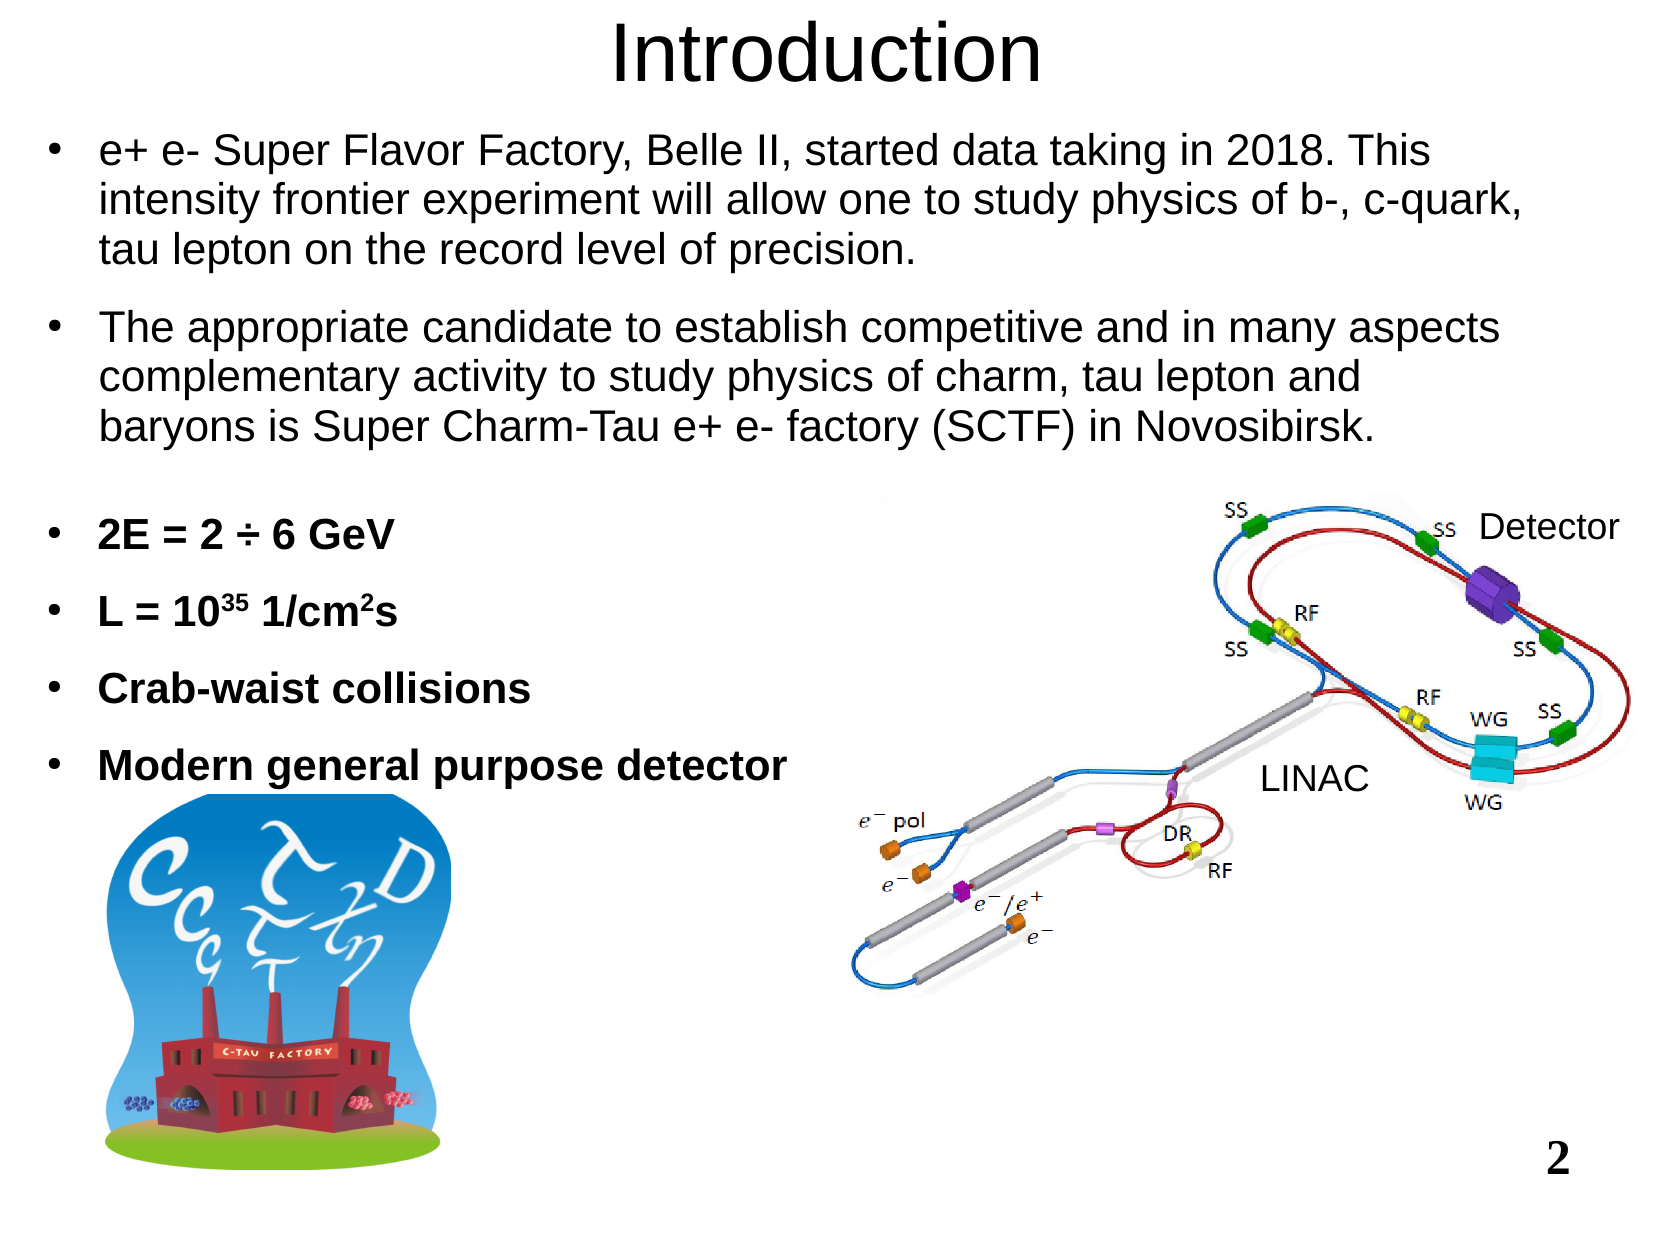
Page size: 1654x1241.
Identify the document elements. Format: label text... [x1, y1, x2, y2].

picture [840, 485, 1636, 1021]
title Introduction [82, 6, 1571, 100]
text_box LINAC [1245, 750, 1411, 807]
list 2E = 2 ÷ 6 GeV L = 1035 1/cm2s Crab-waist collisions Modern general purpose detector [30, 510, 826, 826]
text_box Detector [1463, 498, 1636, 556]
picture [105, 794, 451, 1171]
list e+ e- Super Flavor Factory, Belle II, started data taking in 2018. This intensity frontier experiment will allow one to study physics of b-, c-quark, tau lepton on the record level of precision. The appropriate candidate to establish competitive and in many aspects complementary activity to study physics of charm, tau lepton and baryons is Super Charm-Tau e+ e- factory (SCTF) in Novosibirsk. [30, 125, 1531, 496]
